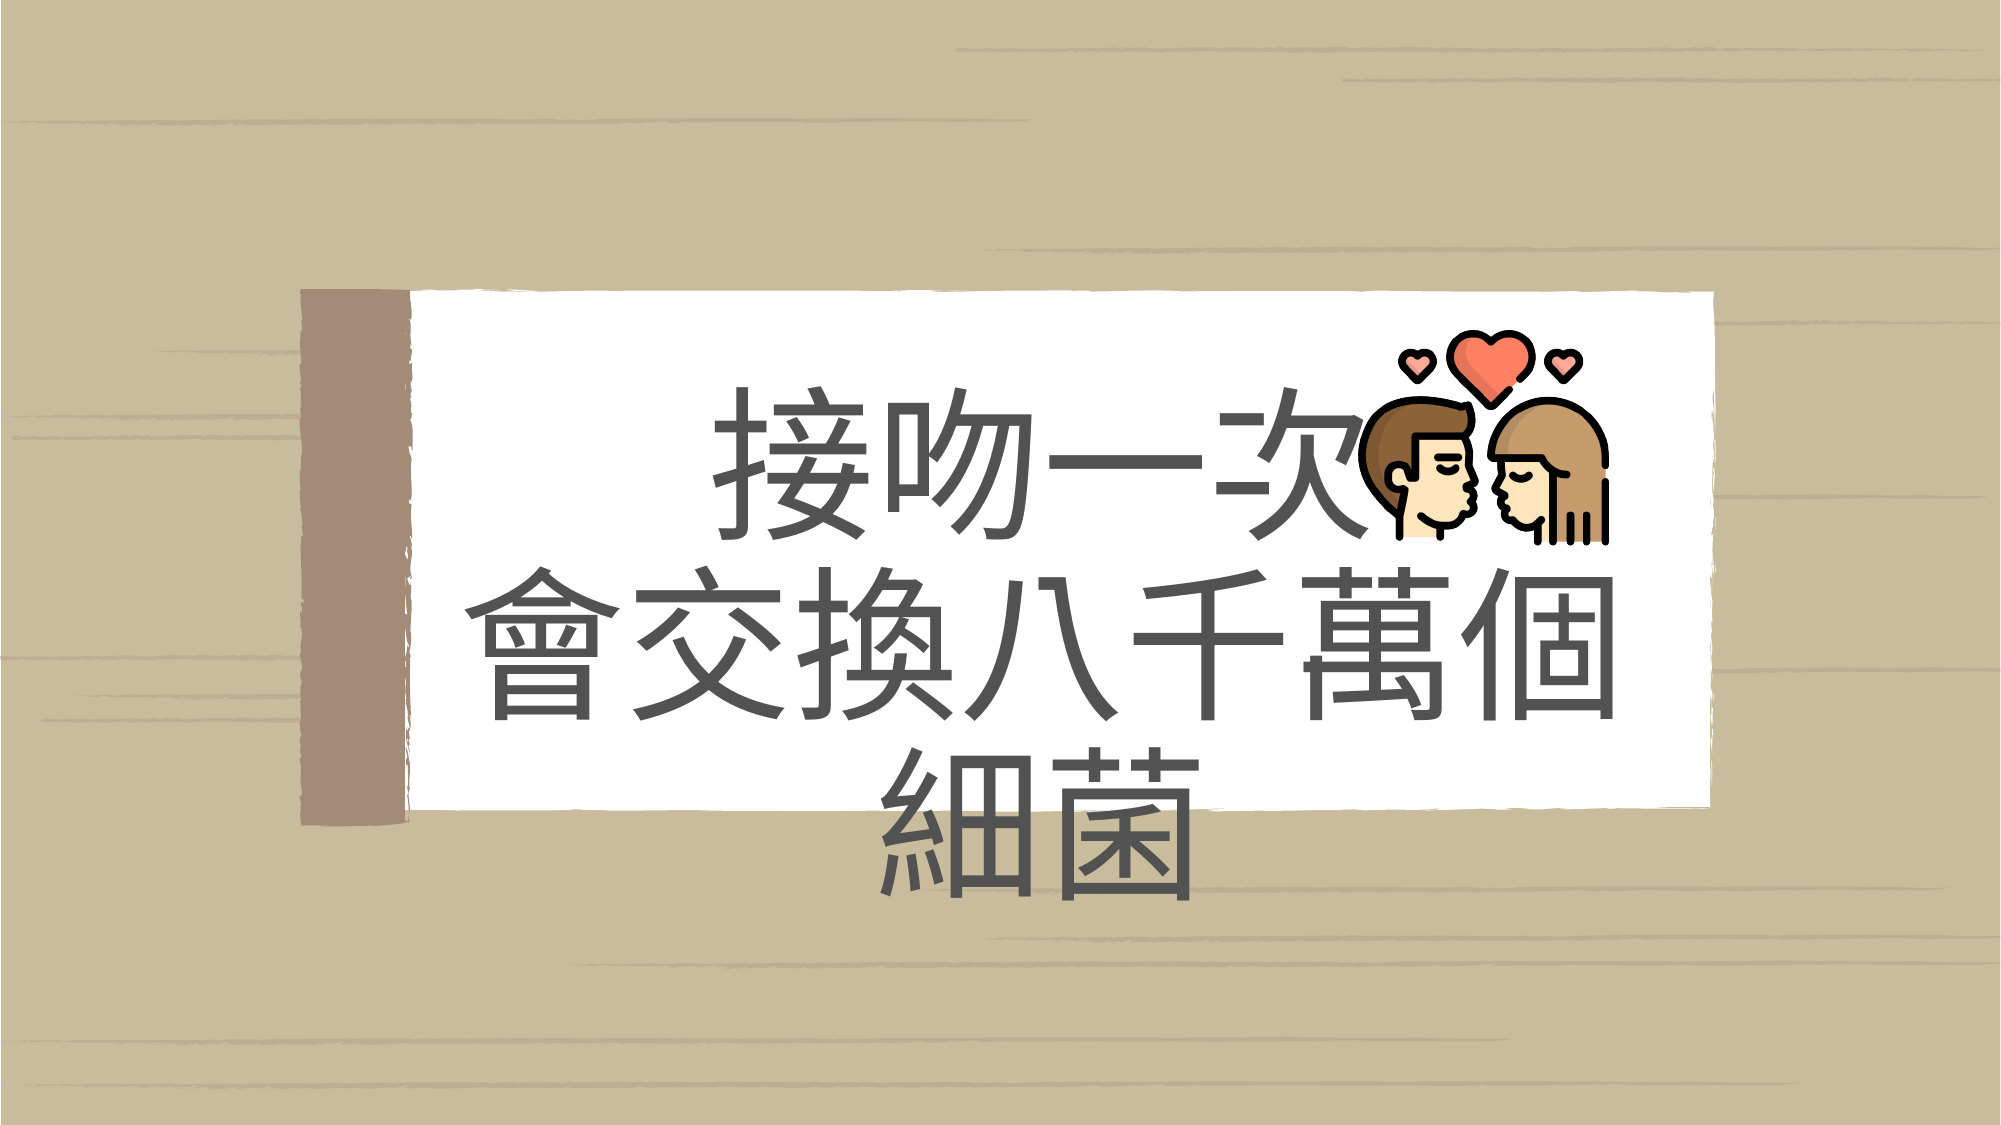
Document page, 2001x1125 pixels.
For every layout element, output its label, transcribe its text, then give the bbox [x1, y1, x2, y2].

picture [962, 768, 984, 813]
text_box 接吻一次 會交換八千萬個細菌 [435, 376, 1650, 637]
picture [995, 768, 1019, 813]
picture [1074, 799, 1177, 813]
picture [299, 288, 1716, 827]
